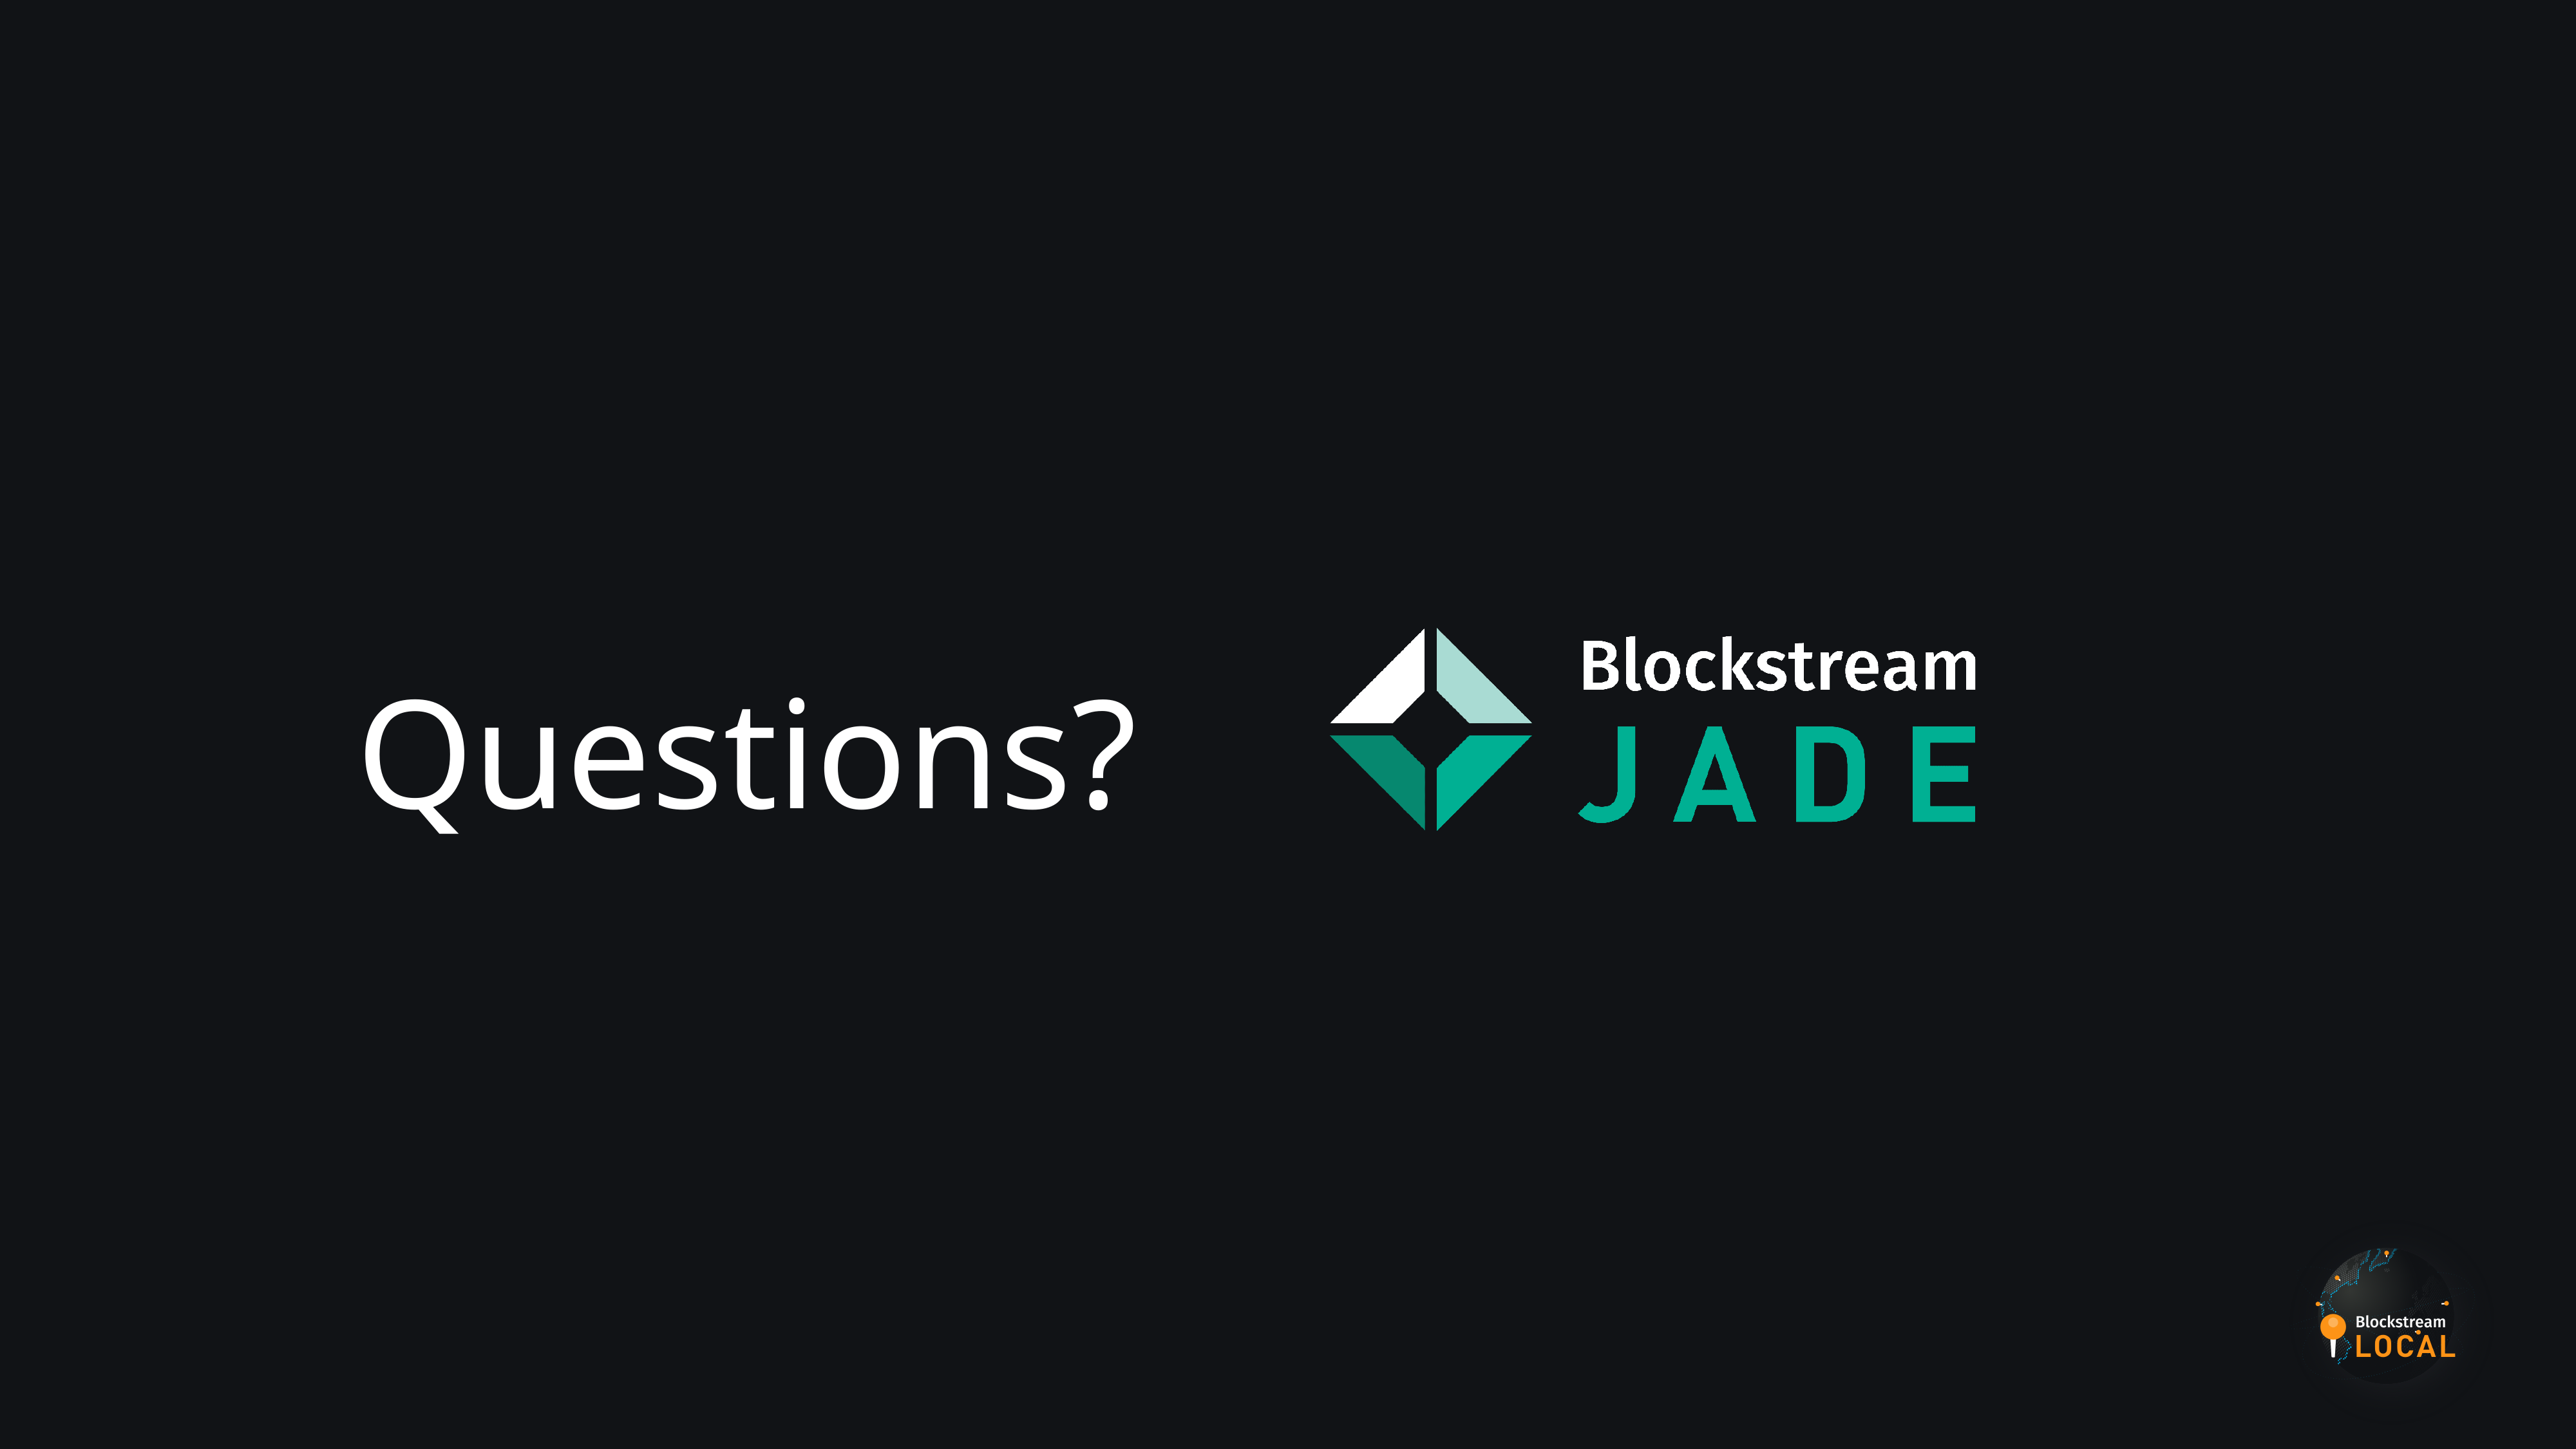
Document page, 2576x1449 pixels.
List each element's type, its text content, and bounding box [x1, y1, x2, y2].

picture [2253, 1180, 2523, 1449]
picture [1099, 445, 2211, 1004]
text_box Questions? [243, 607, 1099, 865]
